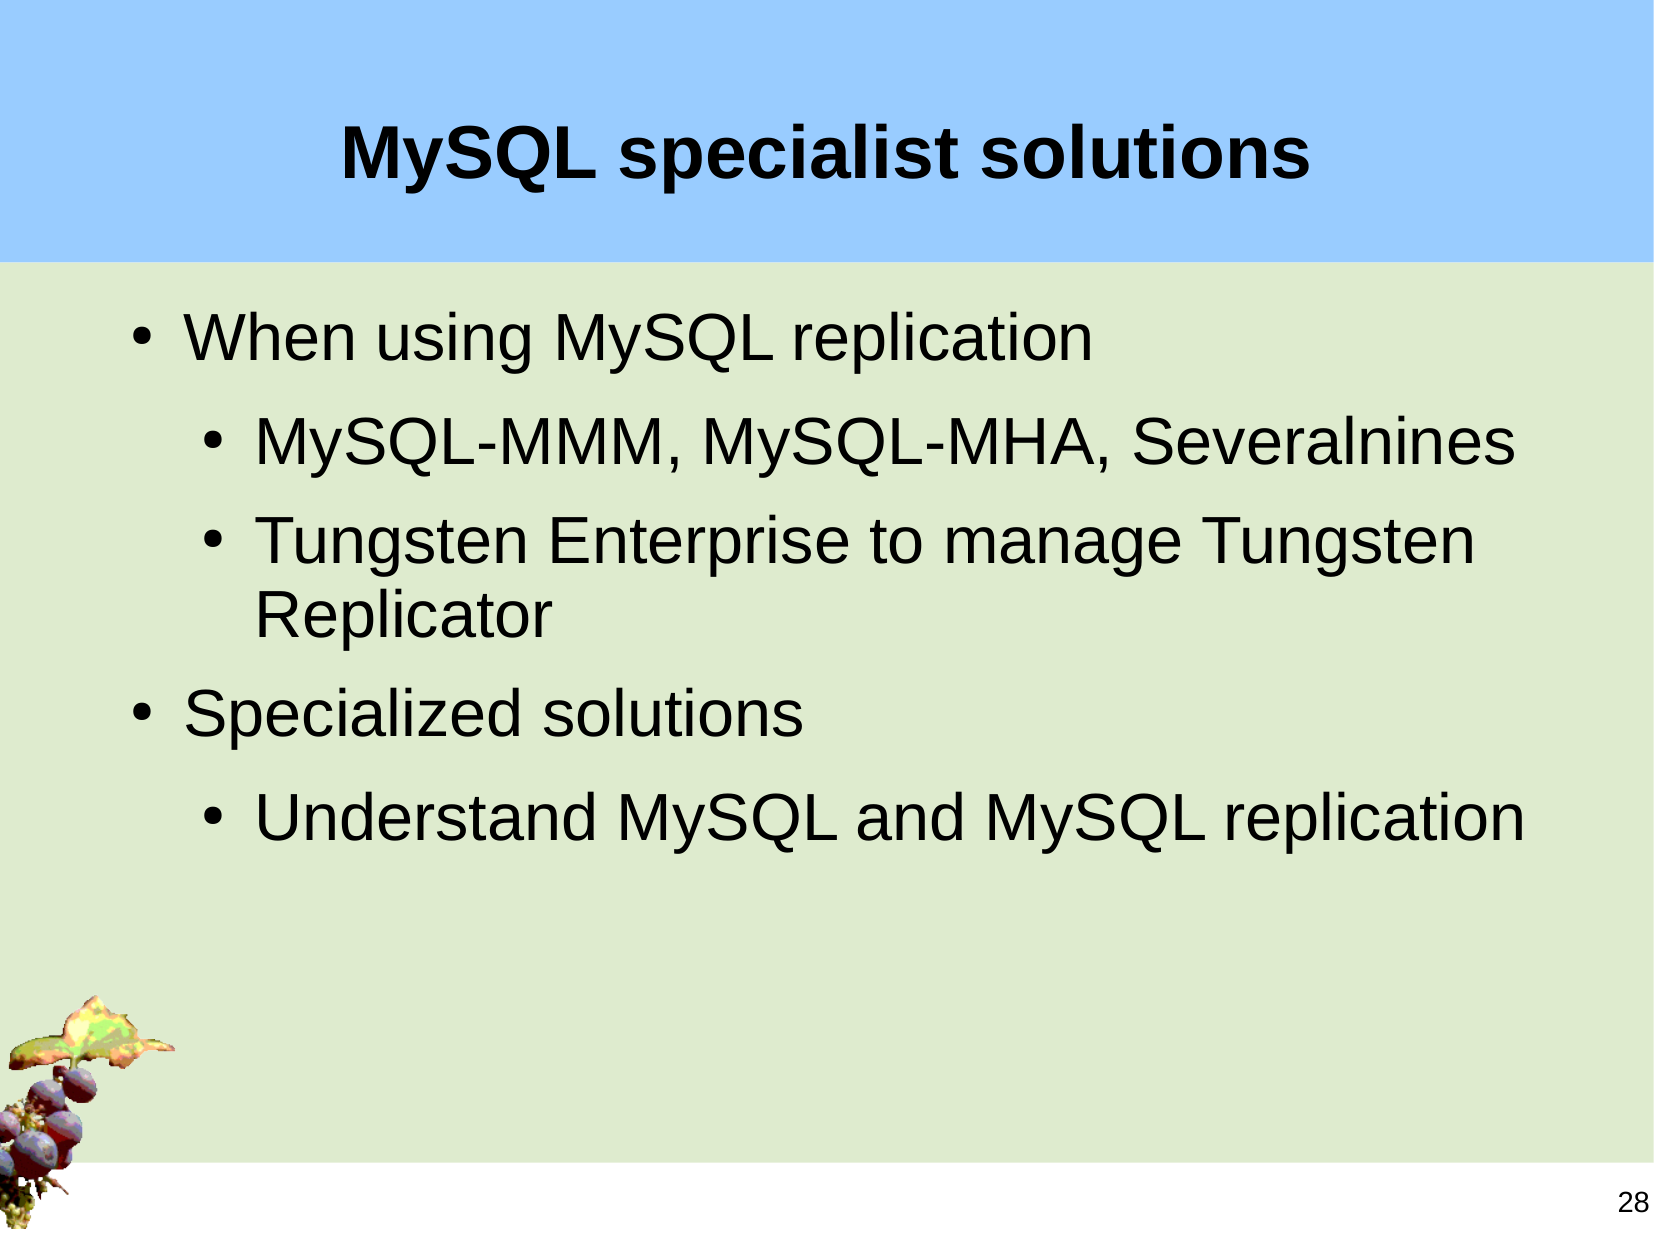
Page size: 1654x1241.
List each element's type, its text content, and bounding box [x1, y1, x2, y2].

list When using MySQL replication MySQL-MMM, MySQL-MHA, Severalnines Tungsten Enterprise to manage Tungsten Replicator Specialized solutions Understand MySQL and MySQL replication [112, 300, 1571, 1126]
picture [0, 990, 188, 1229]
title MySQL specialist solutions [82, 49, 1571, 257]
